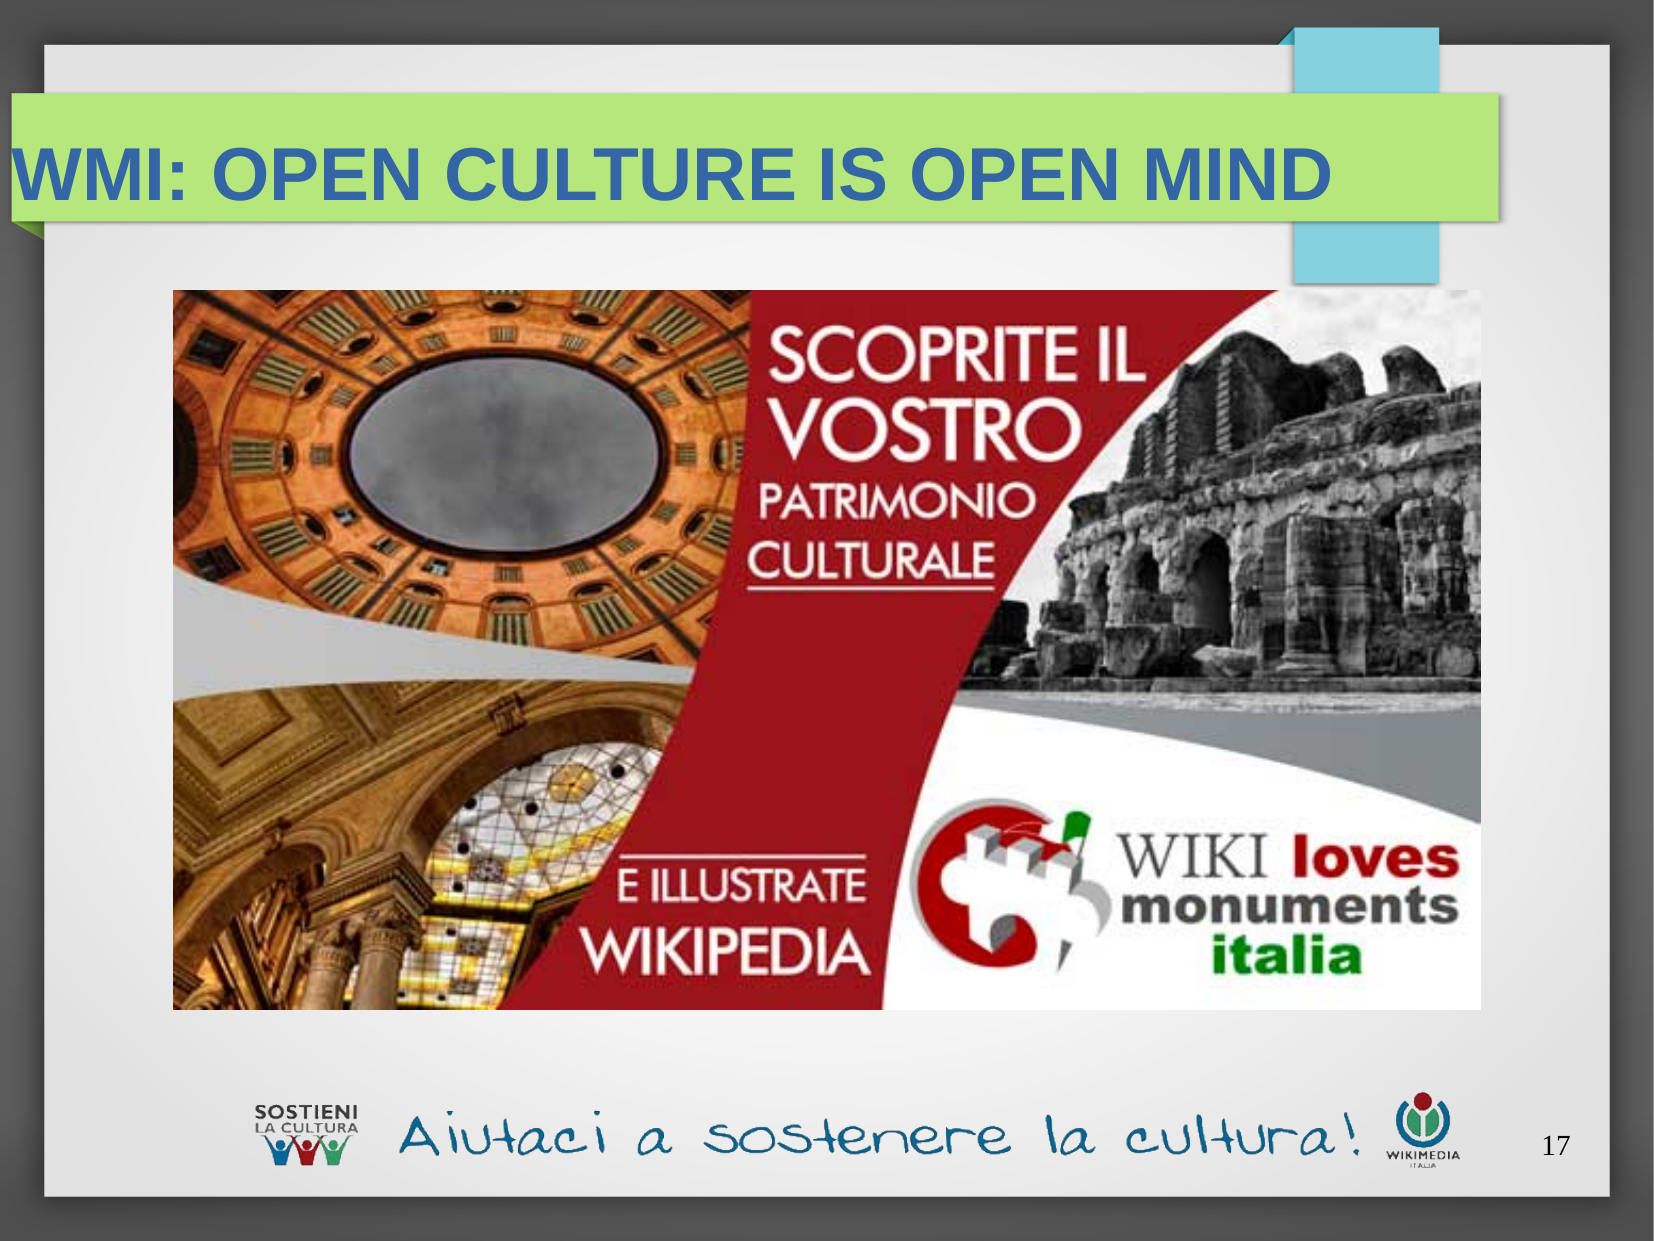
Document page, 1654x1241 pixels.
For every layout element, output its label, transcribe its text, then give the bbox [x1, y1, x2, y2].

picture [0, 0, 1654, 1241]
title WMI: OPEN CULTURE IS OPEN MIND [11, 17, 1642, 249]
